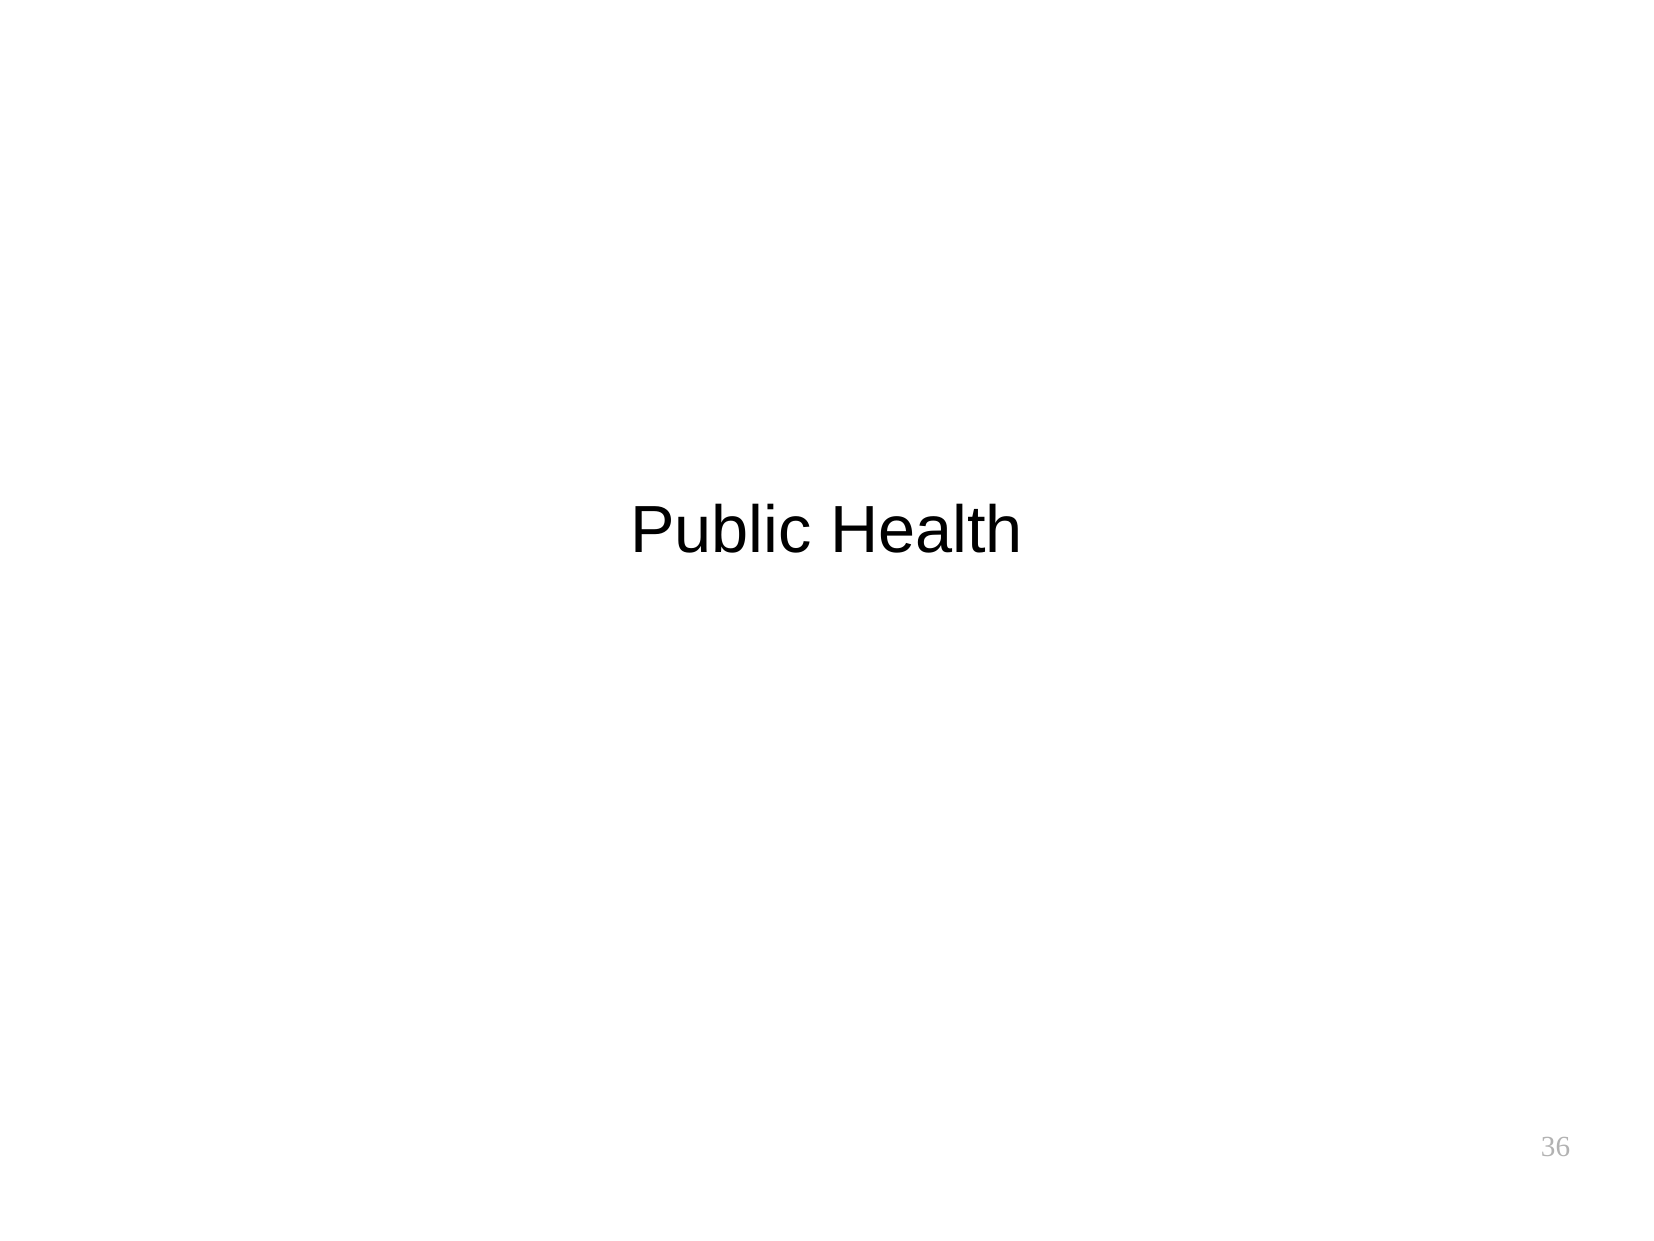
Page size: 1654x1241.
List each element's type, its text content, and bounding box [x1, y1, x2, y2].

subtitle Public Health [82, 49, 1571, 1010]
